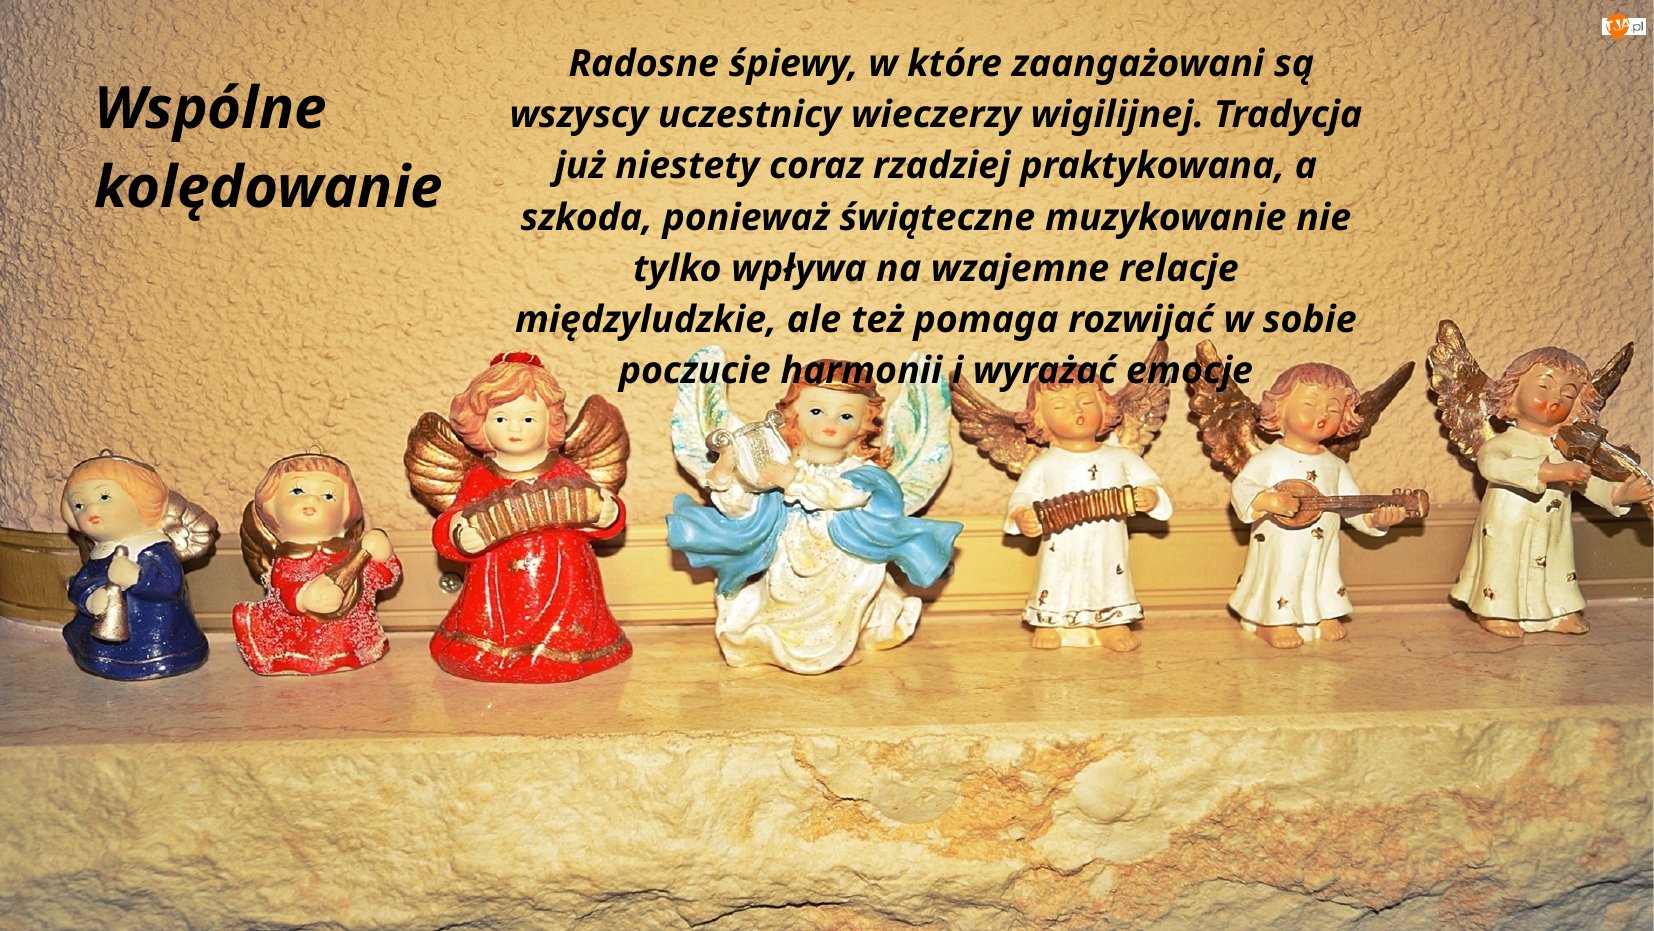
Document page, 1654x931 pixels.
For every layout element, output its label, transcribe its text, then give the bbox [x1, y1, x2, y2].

text_box Radosne śpiewy, w które zaangażowani są wszyscy uczestnicy wieczerzy wigilijnej. Tradycja już niestety coraz rzadziej praktykowana, a szkoda, ponieważ świąteczne muzykowanie nie tylko wpływa na wzajemne relacje międzyludzkie, ale też pomaga rozwijać w sobie poczucie harmonii i wyrażać emocje [485, 29, 1388, 345]
picture [0, 0, 1654, 931]
text_box Wspólne kolędowanie [79, 59, 473, 237]
